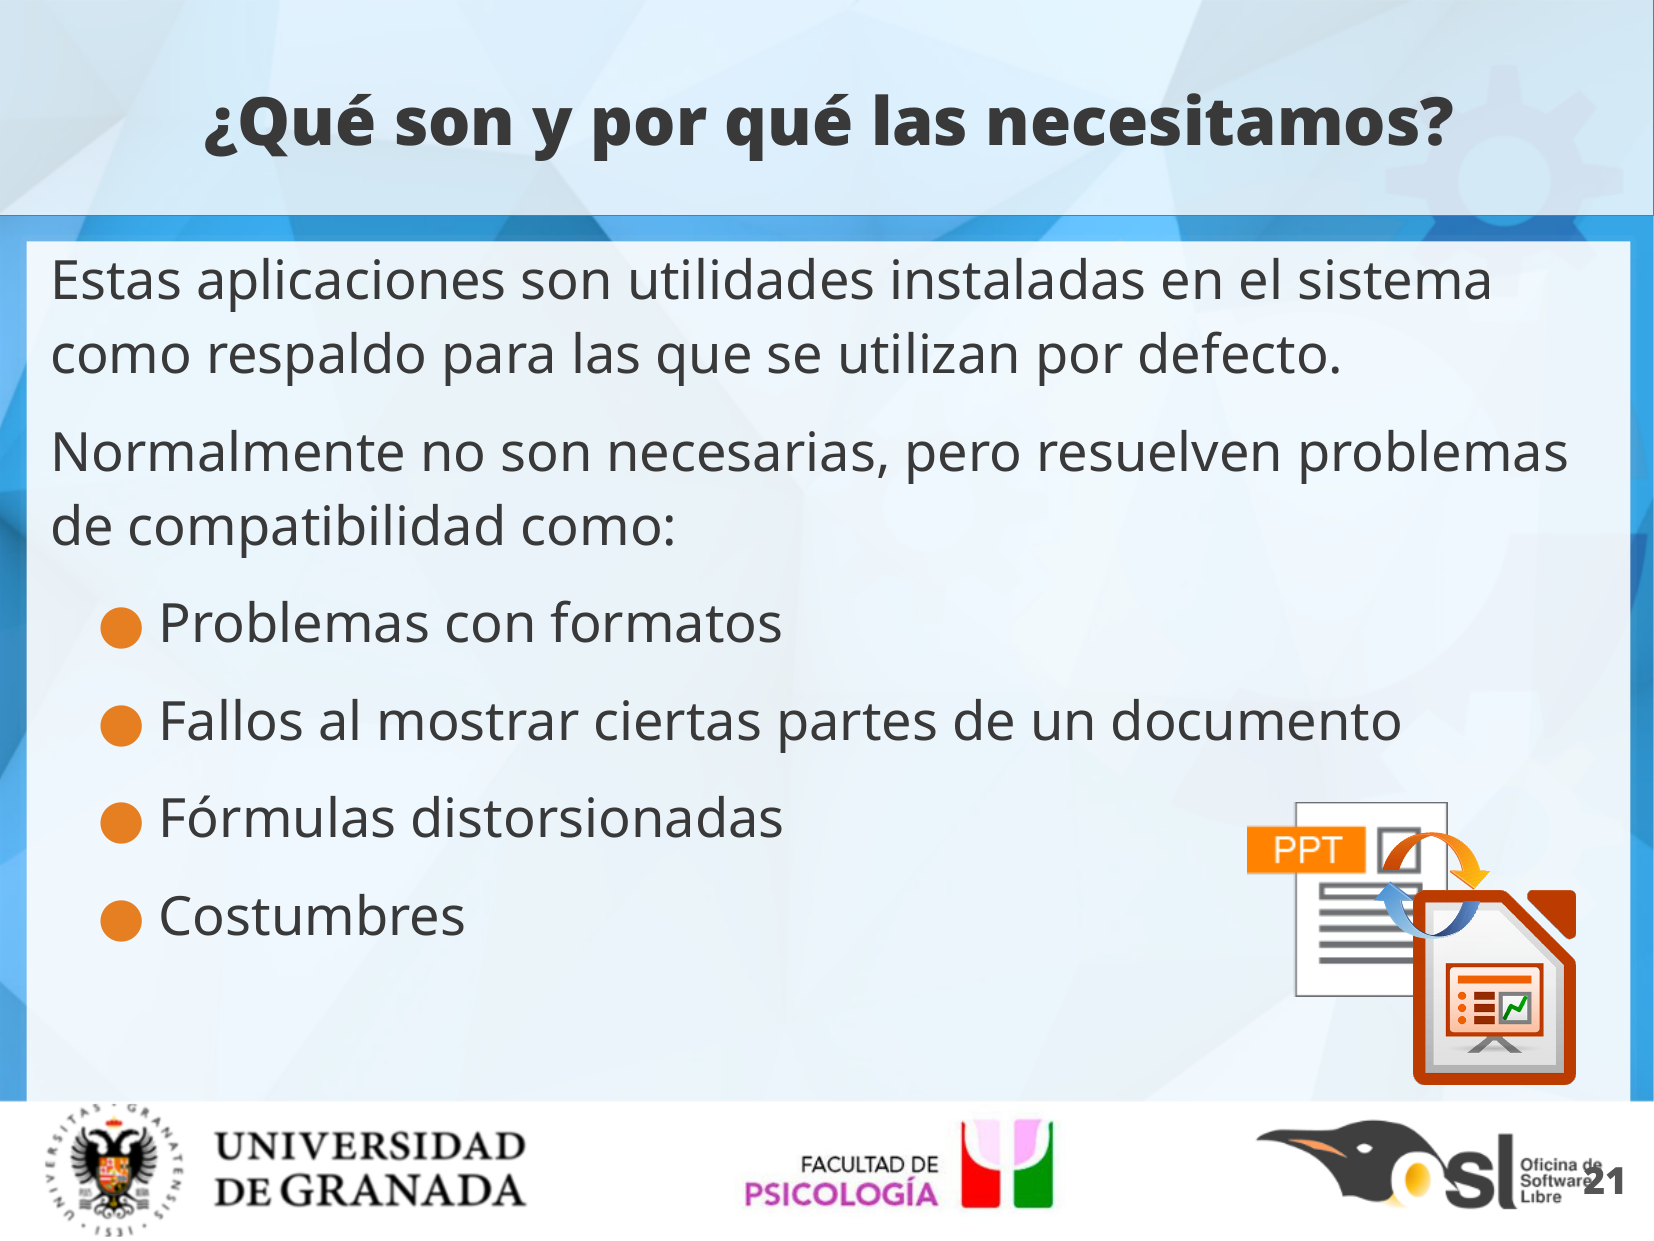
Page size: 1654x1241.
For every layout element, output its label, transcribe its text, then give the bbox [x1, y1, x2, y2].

list Estas aplicaciones son utilidades instaladas en el sistema como respaldo para las que se utilizan por defecto. Normalmente no son necesarias, pero resuelven problemas de compatibilidad como: Problemas con formatos Fallos al mostrar ciertas partes de un documento Fórmulas distorsionadas Costumbres [26, 241, 1631, 1105]
picture [0, 216, 1654, 1241]
title ¿Qué son y por qué las necesitamos? [26, 24, 1634, 216]
